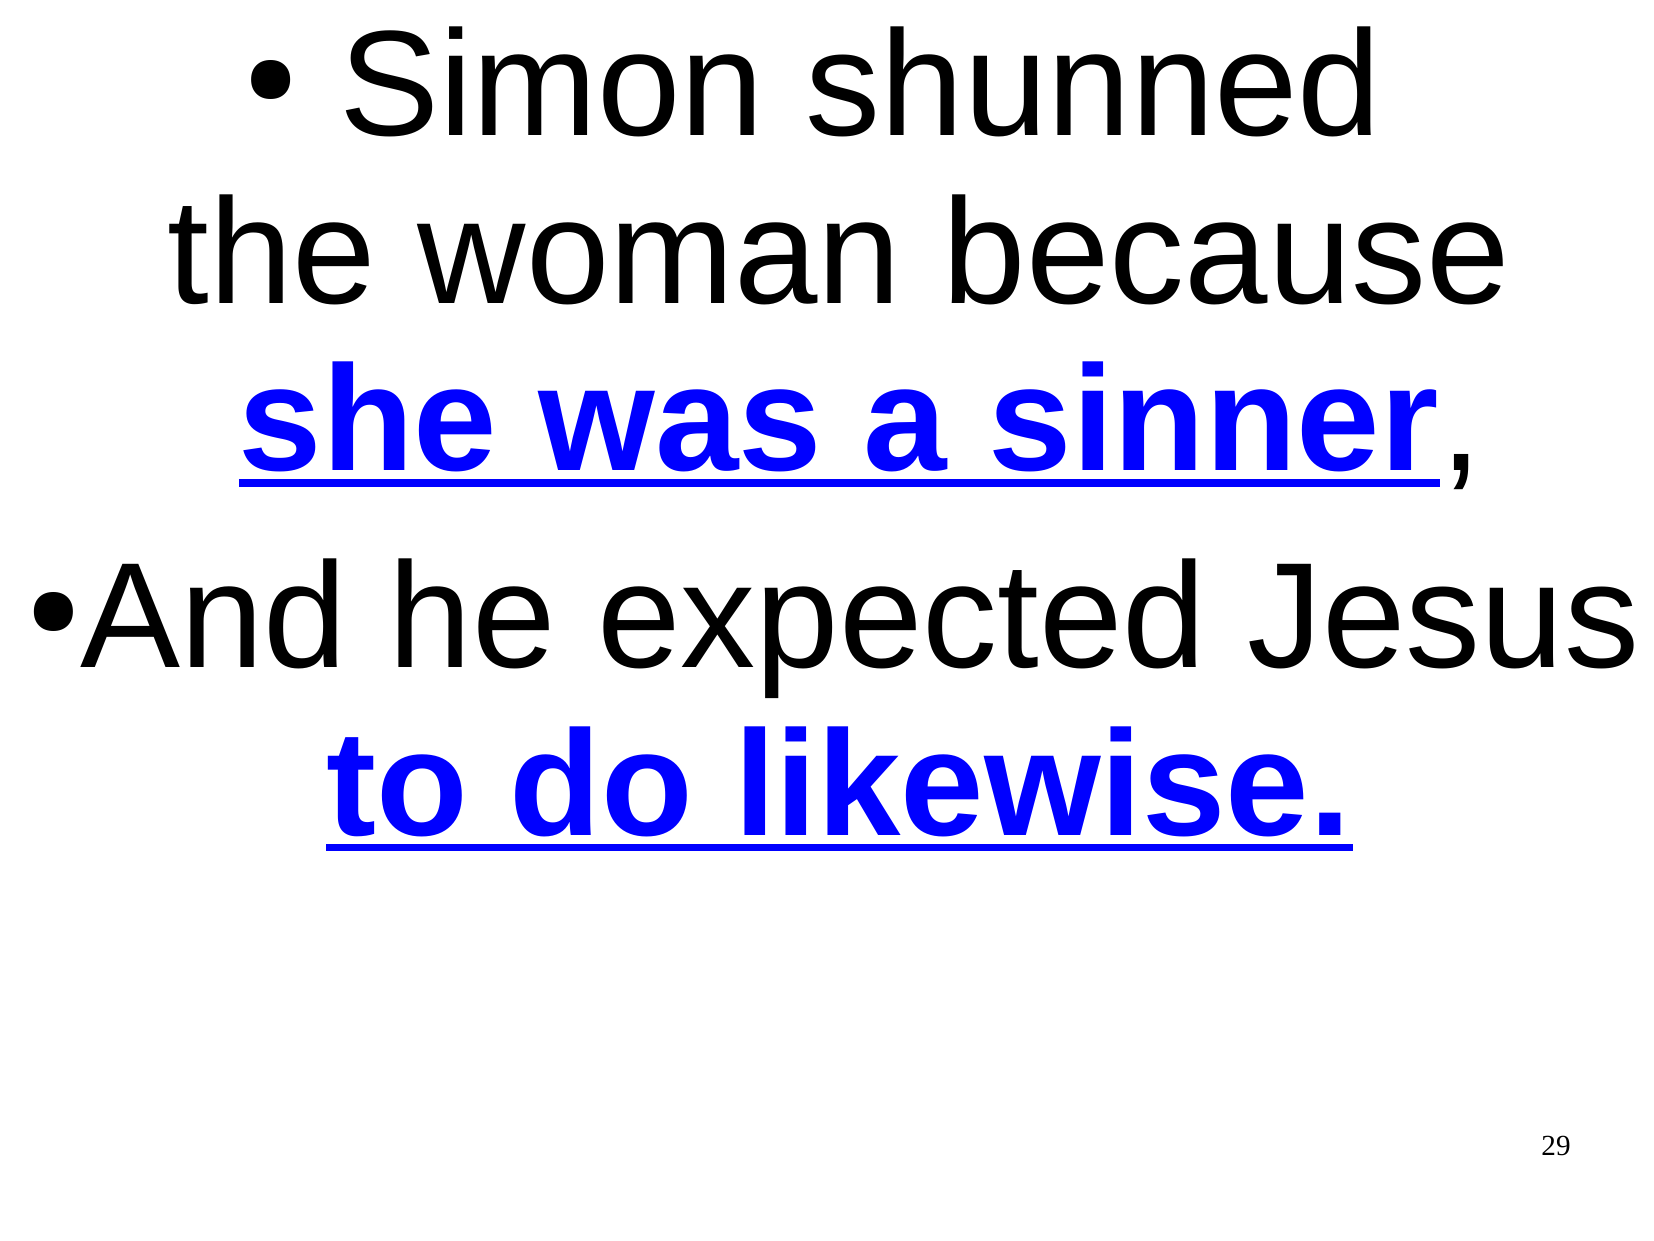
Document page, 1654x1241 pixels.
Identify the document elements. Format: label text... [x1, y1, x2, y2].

list Simon shunned the woman because she was a sinner, And he expected Jesus to do likewise. [0, 0, 1651, 1238]
